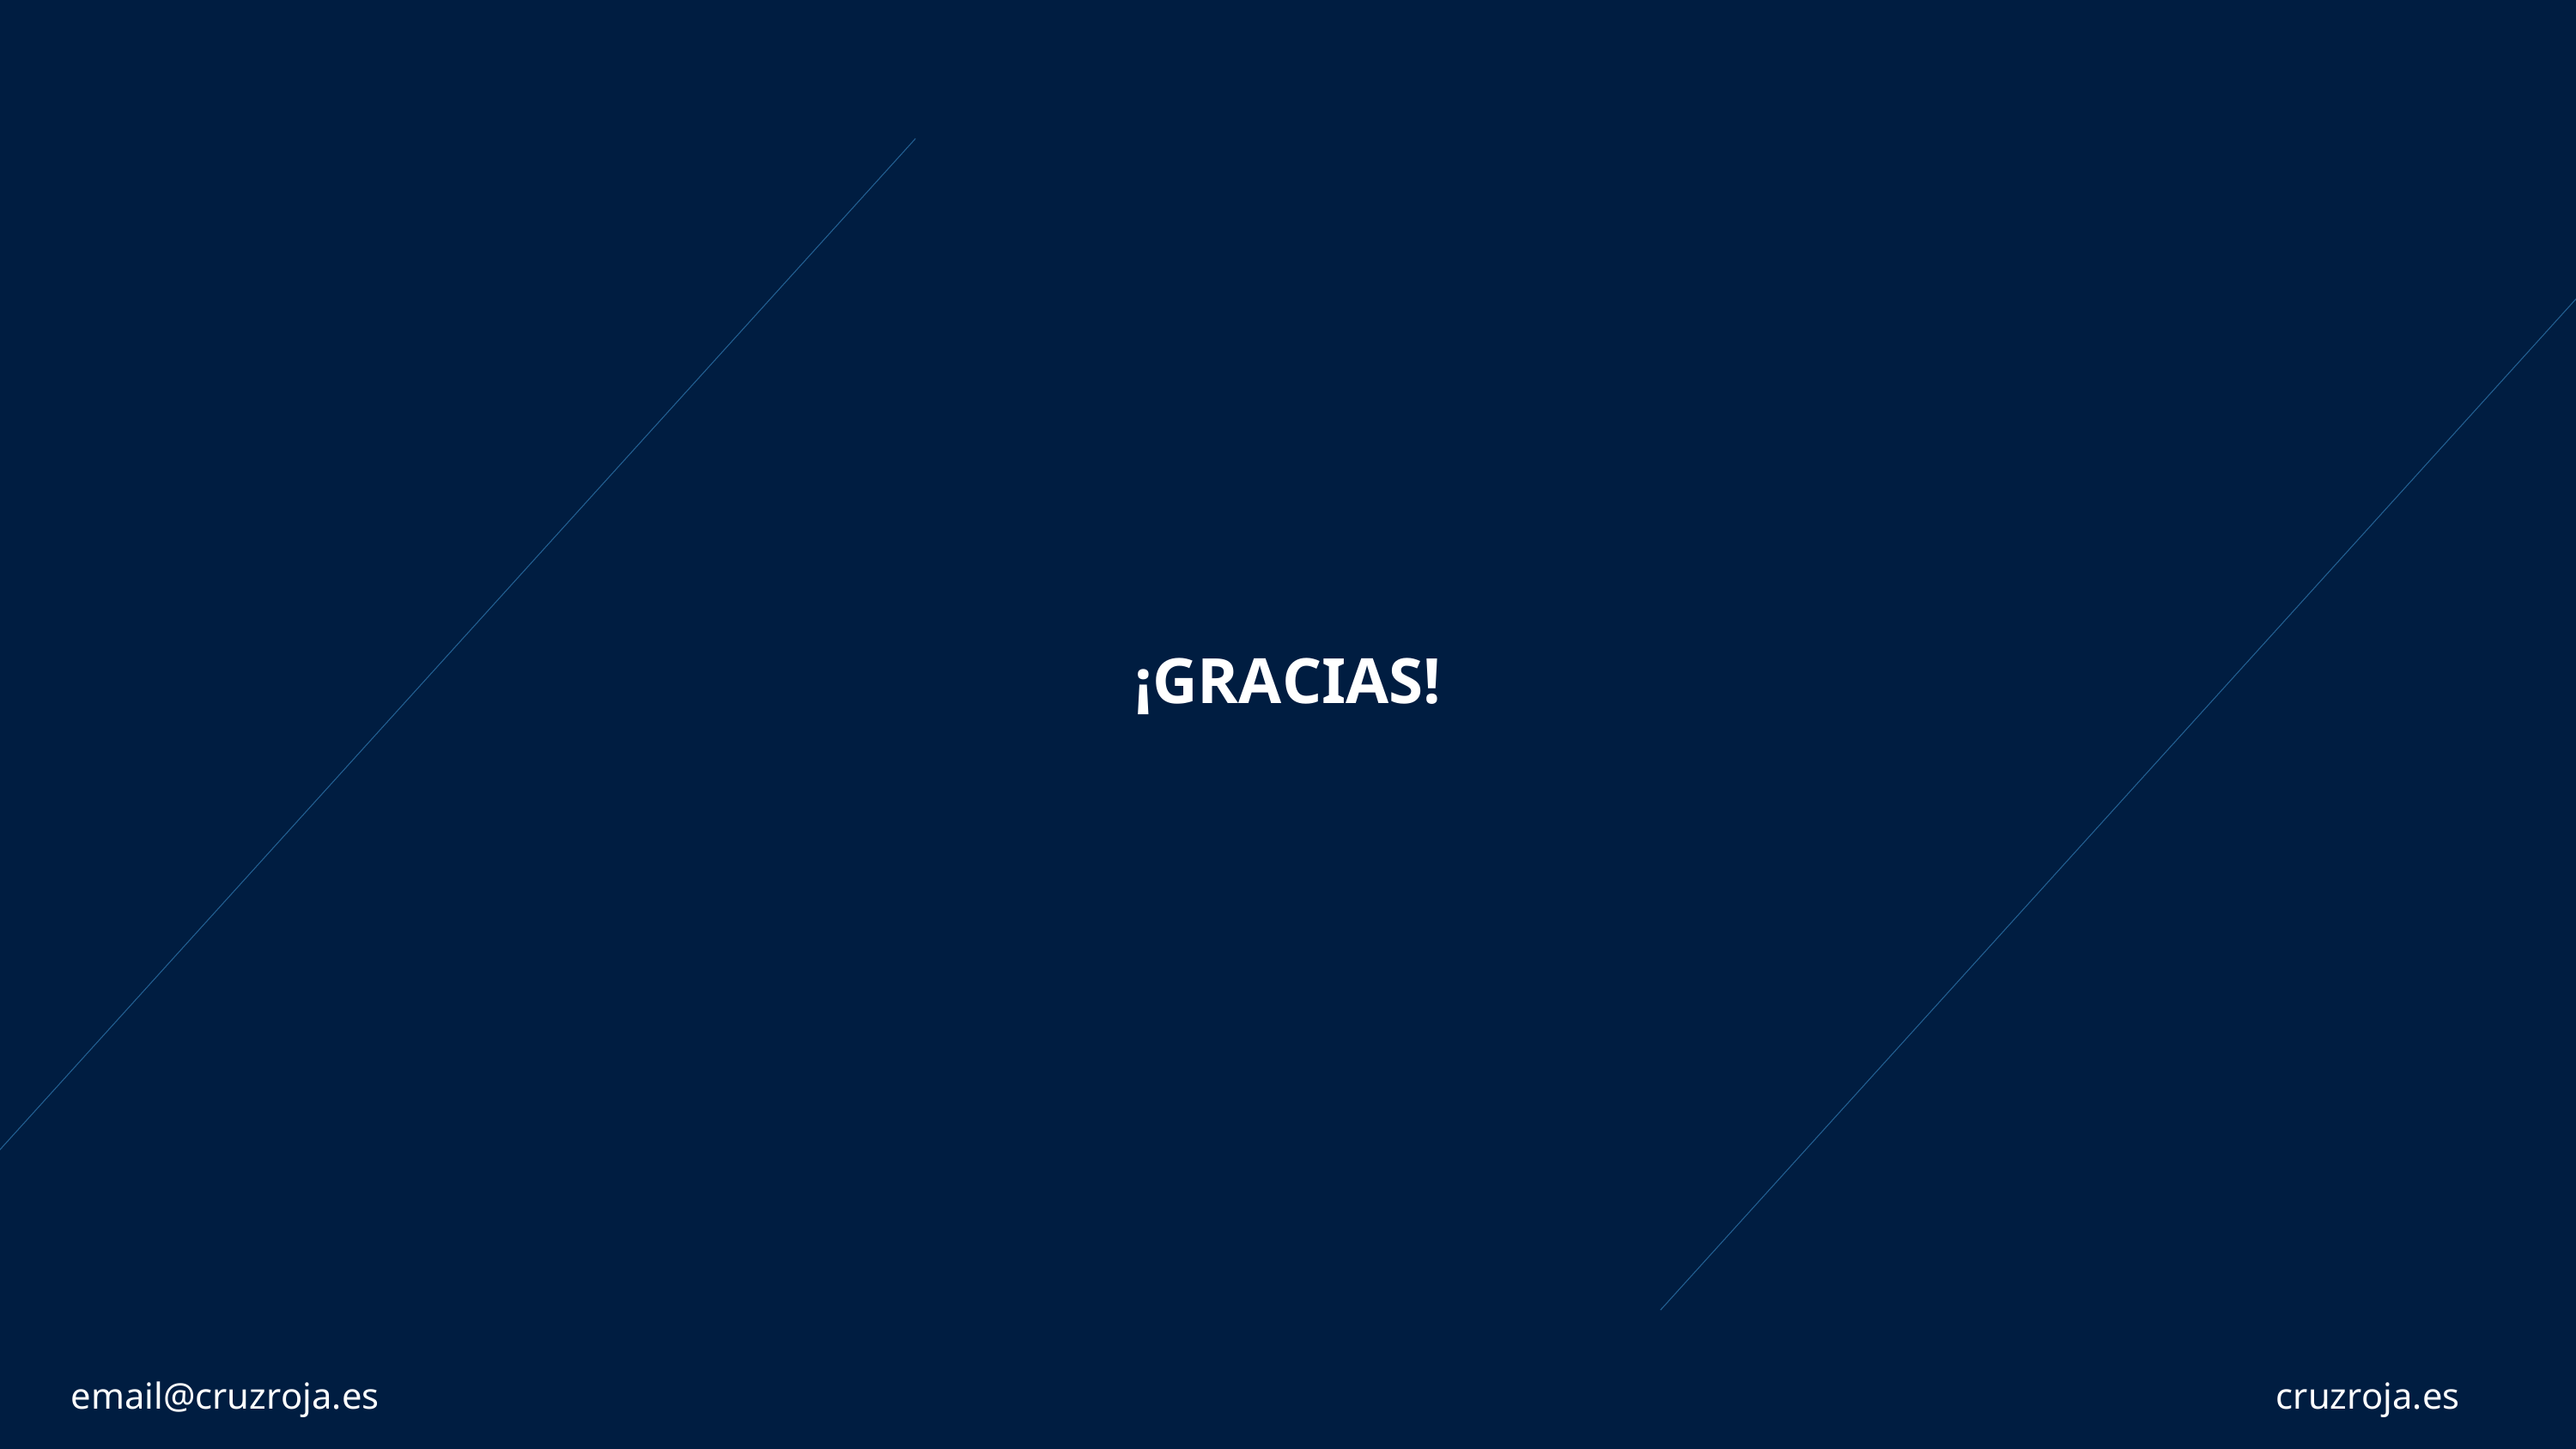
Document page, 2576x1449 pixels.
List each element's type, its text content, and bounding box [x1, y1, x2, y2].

text_box cruzroja.es [2142, 1371, 2576, 1424]
list email@cruzroja.es [0, 1371, 452, 1424]
list ¡GRACIAS! [962, 643, 1614, 724]
